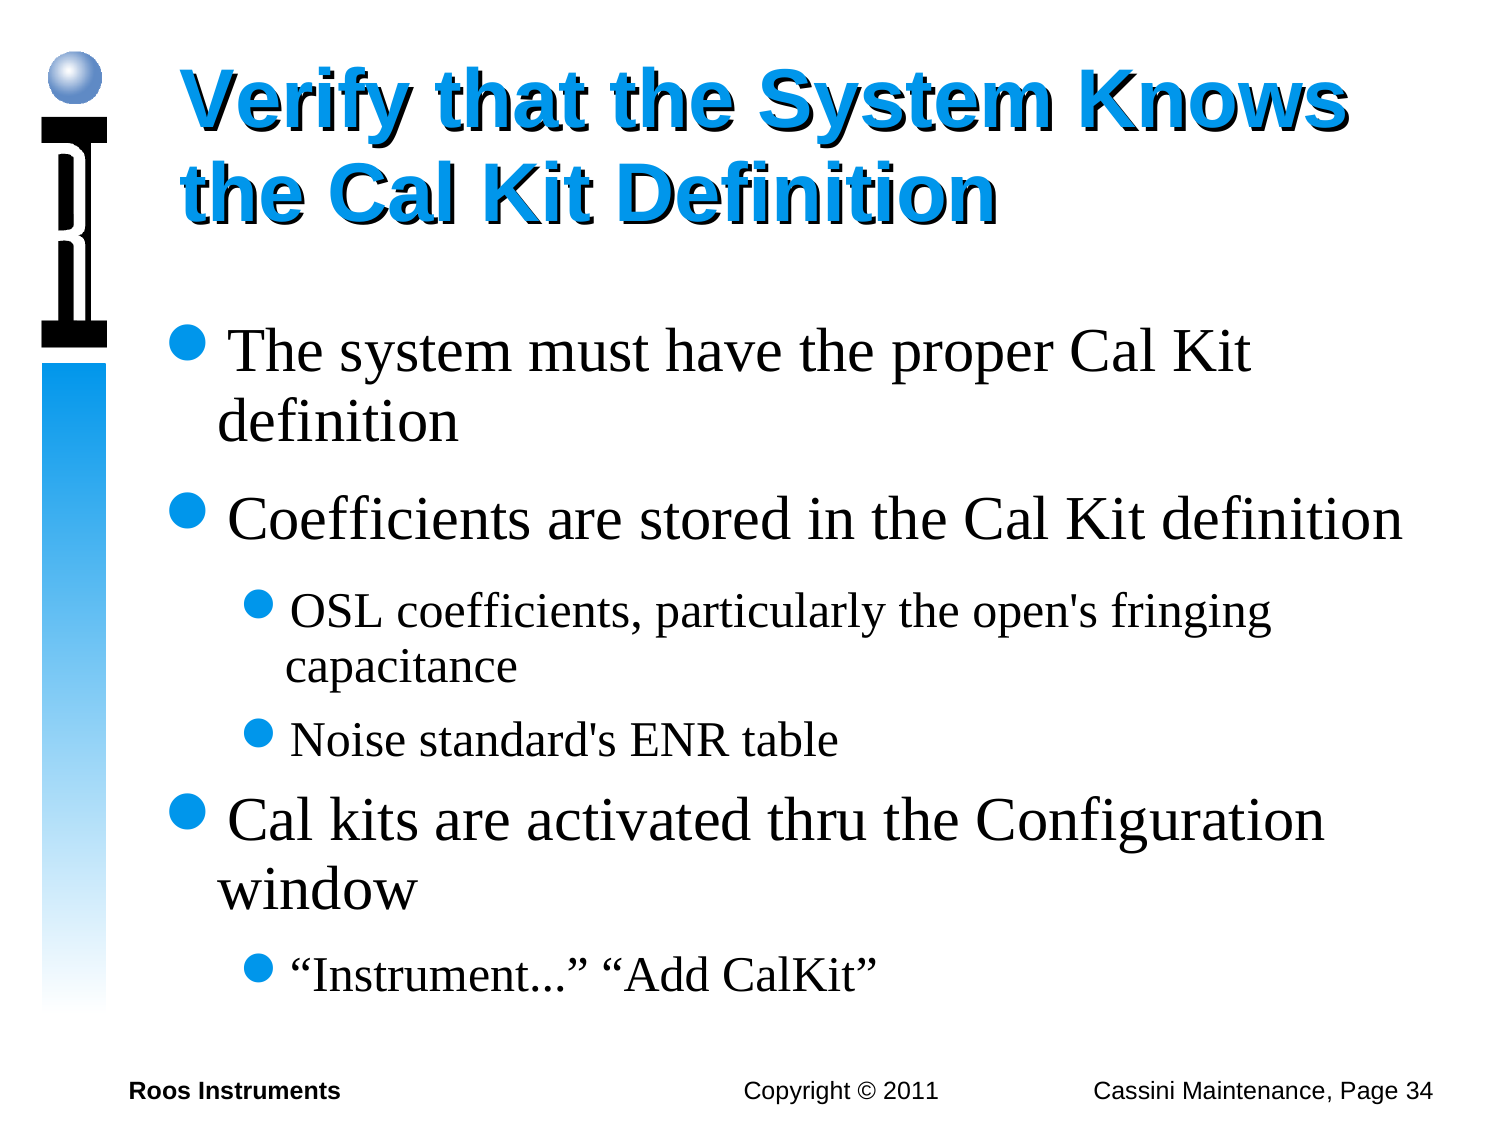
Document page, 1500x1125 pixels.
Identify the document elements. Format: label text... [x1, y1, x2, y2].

title Verify that the System Knows the Cal Kit Definition [165, 45, 1441, 247]
list The system must have the proper Cal Kit definition Coefficients are stored in the Cal Kit definition OSL coefficients, particularly the open's fringing capacitance Noise standard's ENR table Cal kits are activated thru the Configuration window “Instrument...” “Add CalKit” [150, 308, 1426, 1018]
